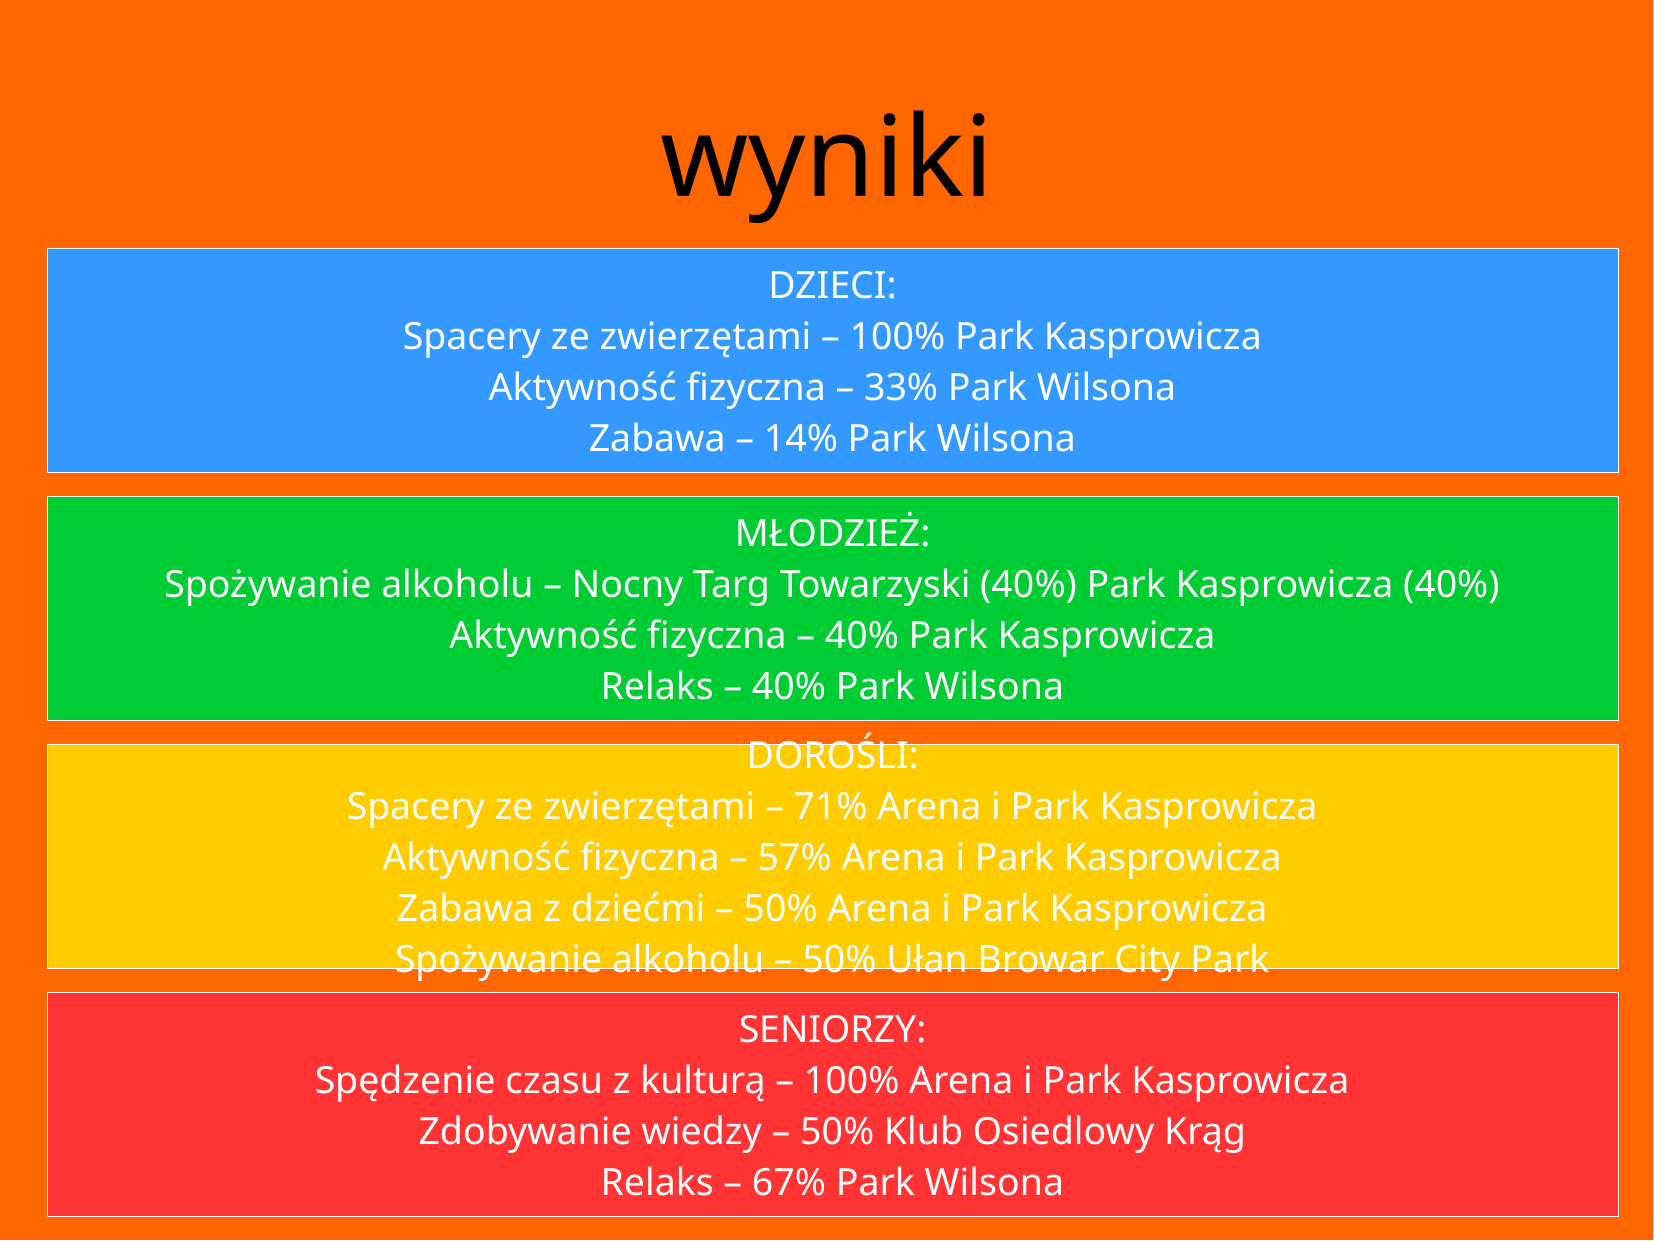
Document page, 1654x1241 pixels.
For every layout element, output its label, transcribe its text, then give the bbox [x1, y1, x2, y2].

text_box SENIORZY: Spędzenie czasu z kulturą – 100% Arena i Park Kasprowicza Zdobywanie wiedzy – 50% Klub Osiedlowy Krąg Relaks – 67% Park Wilsona [47, 992, 1619, 1217]
text_box DOROŚLI: Spacery ze zwierzętami – 71% Arena i Park Kasprowicza Aktywność fizyczna – 57% Arena i Park Kasprowicza Zabawa z dziećmi – 50% Arena i Park Kasprowicza Spożywanie alkoholu – 50% Ułan Browar City Park [47, 744, 1619, 969]
text_box MŁODZIEŻ: Spożywanie alkoholu – Nocny Targ Towarzyski (40%) Park Kasprowicza (40%) Aktywność fizyczna – 40% Park Kasprowicza Relaks – 40% Park Wilsona [47, 496, 1619, 721]
text_box DZIECI: Spacery ze zwierzętami – 100% Park Kasprowicza Aktywność fizyczna – 33% Park Wilsona Zabawa – 14% Park Wilsona [47, 248, 1619, 473]
title wyniki [82, 49, 1571, 248]
